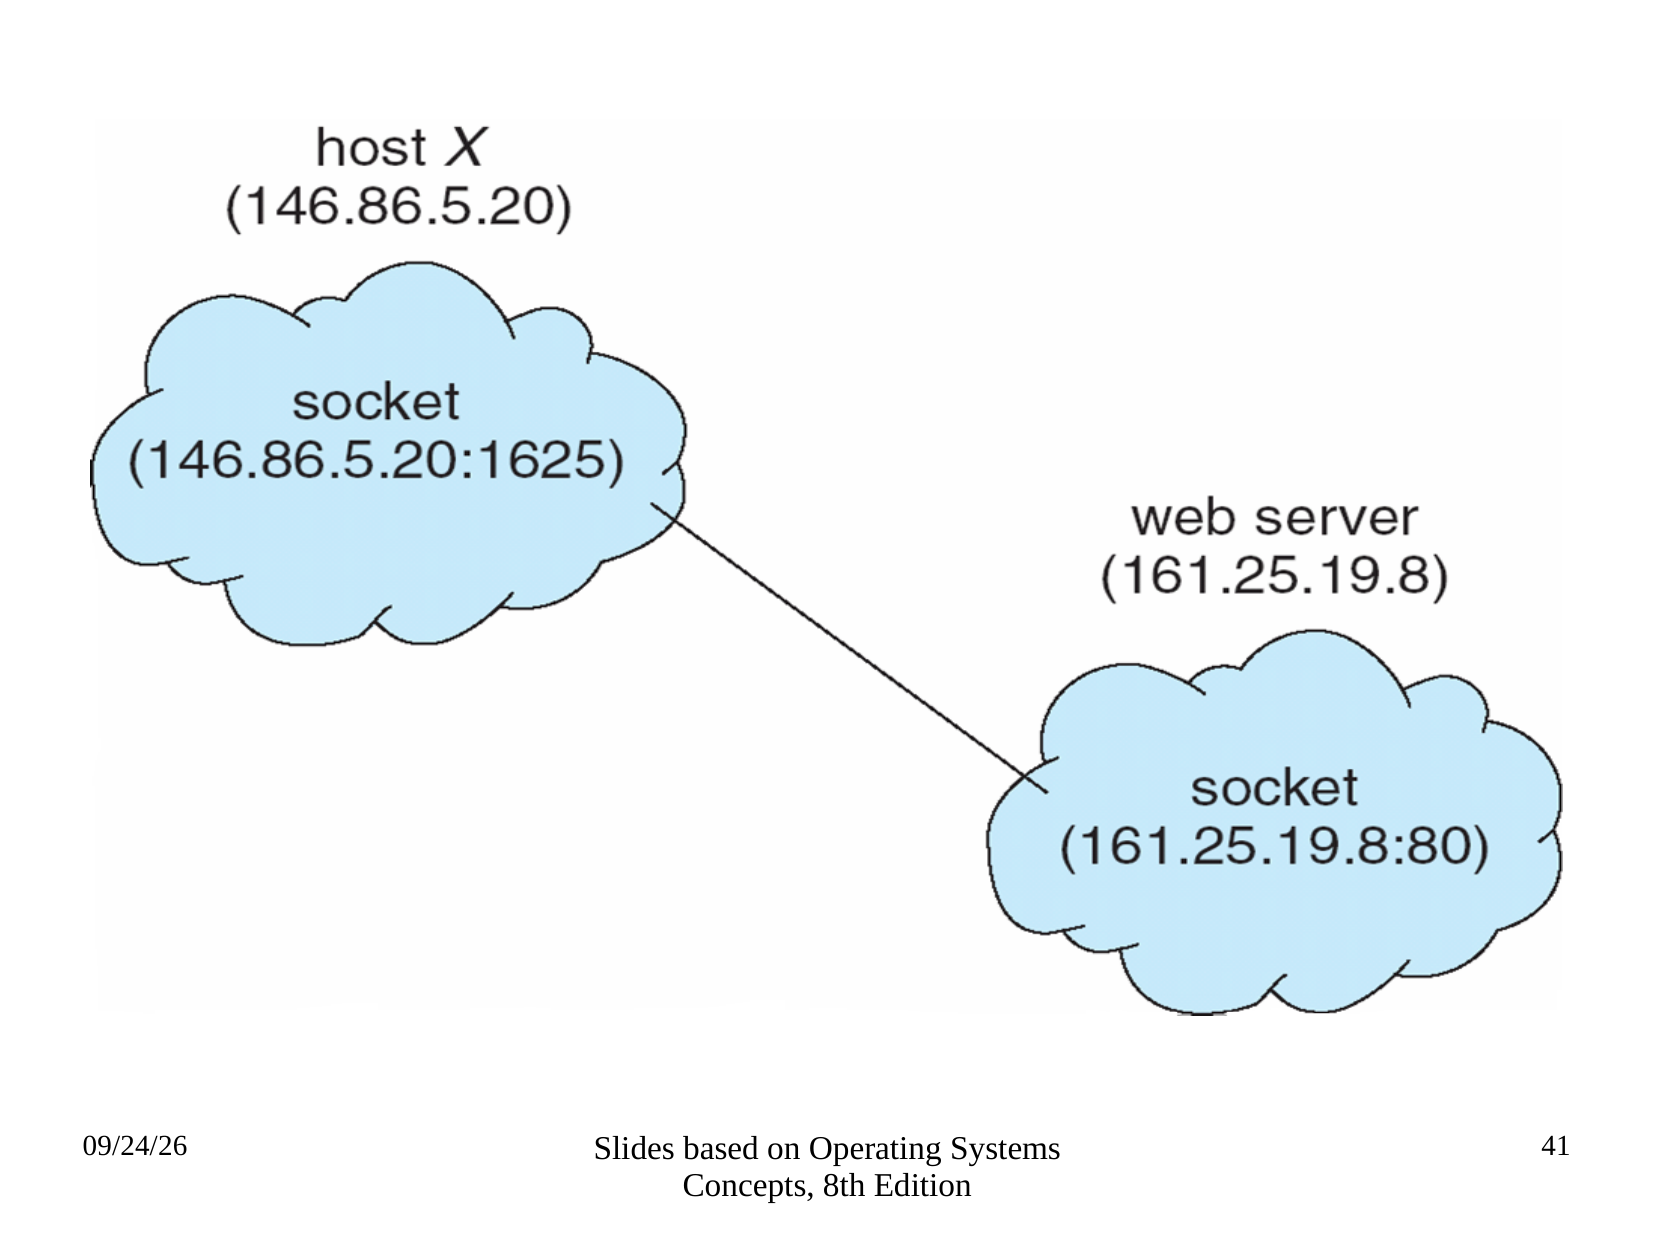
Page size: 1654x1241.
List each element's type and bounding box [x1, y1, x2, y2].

picture [90, 119, 1563, 1016]
